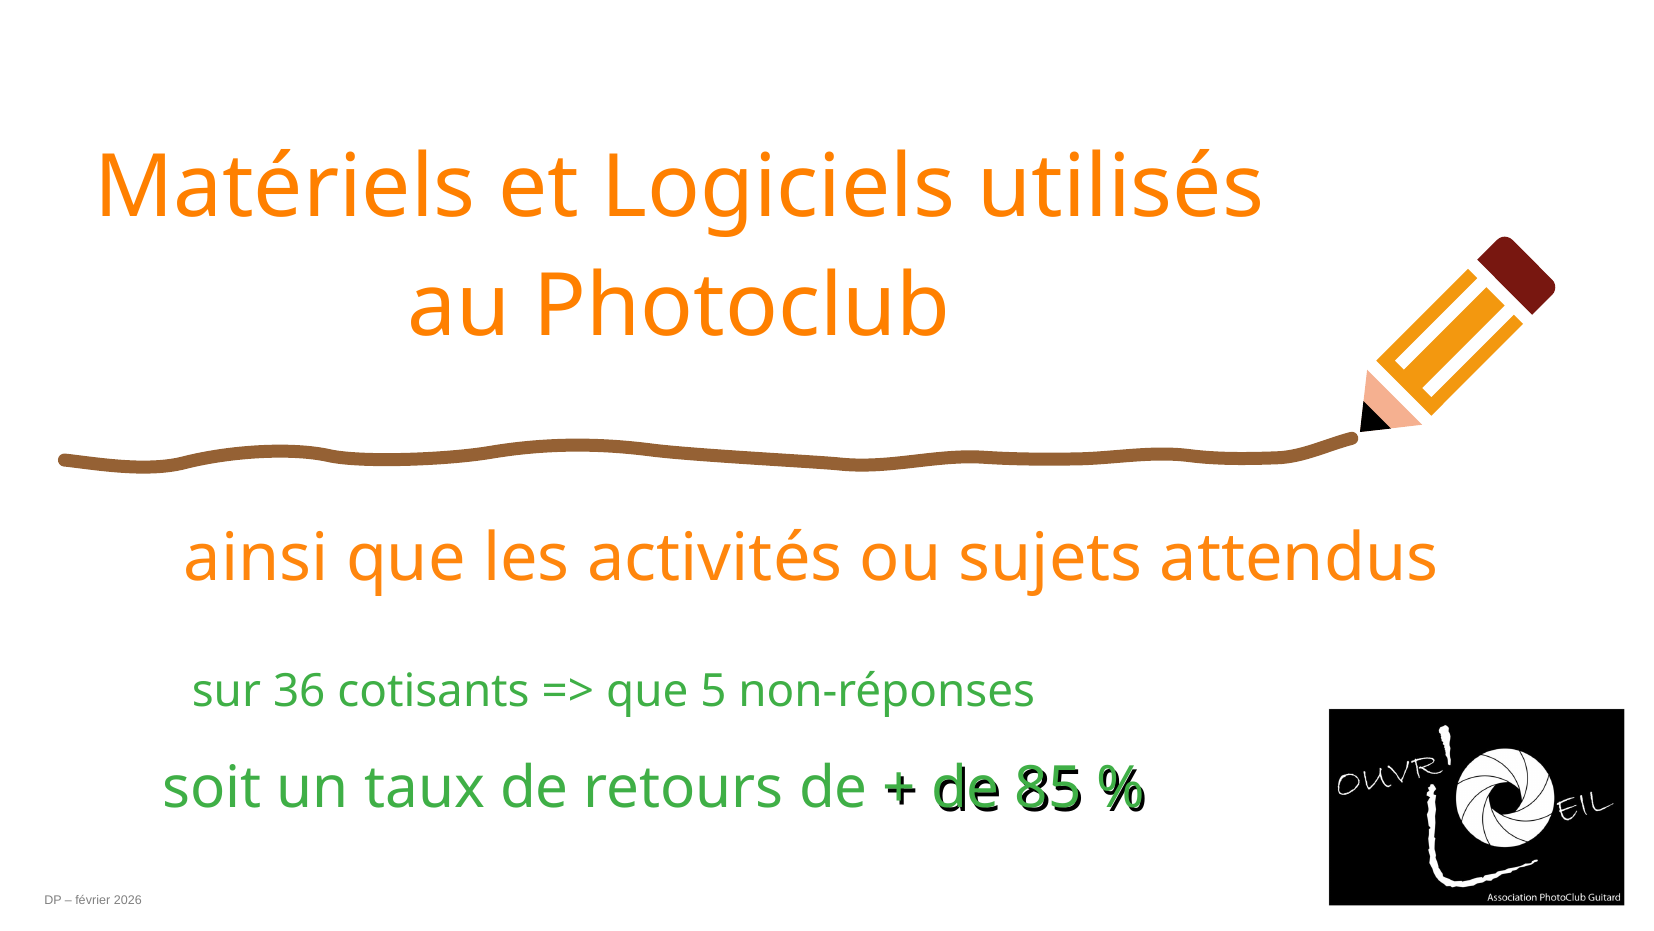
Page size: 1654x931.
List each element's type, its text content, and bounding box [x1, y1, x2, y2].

picture [1328, 708, 1625, 907]
text_box DP – février 2026 [29, 885, 178, 915]
text_box soit un taux de retours de + de 85 % [147, 738, 1270, 857]
title Matériels et Logiciels utilisés au Photoclub [59, 118, 1300, 367]
text_box sur 36 cotisants => que 5 non-réponses [177, 649, 1063, 738]
text_box ainsi que les activités ou sujets attendus [88, 501, 1536, 612]
